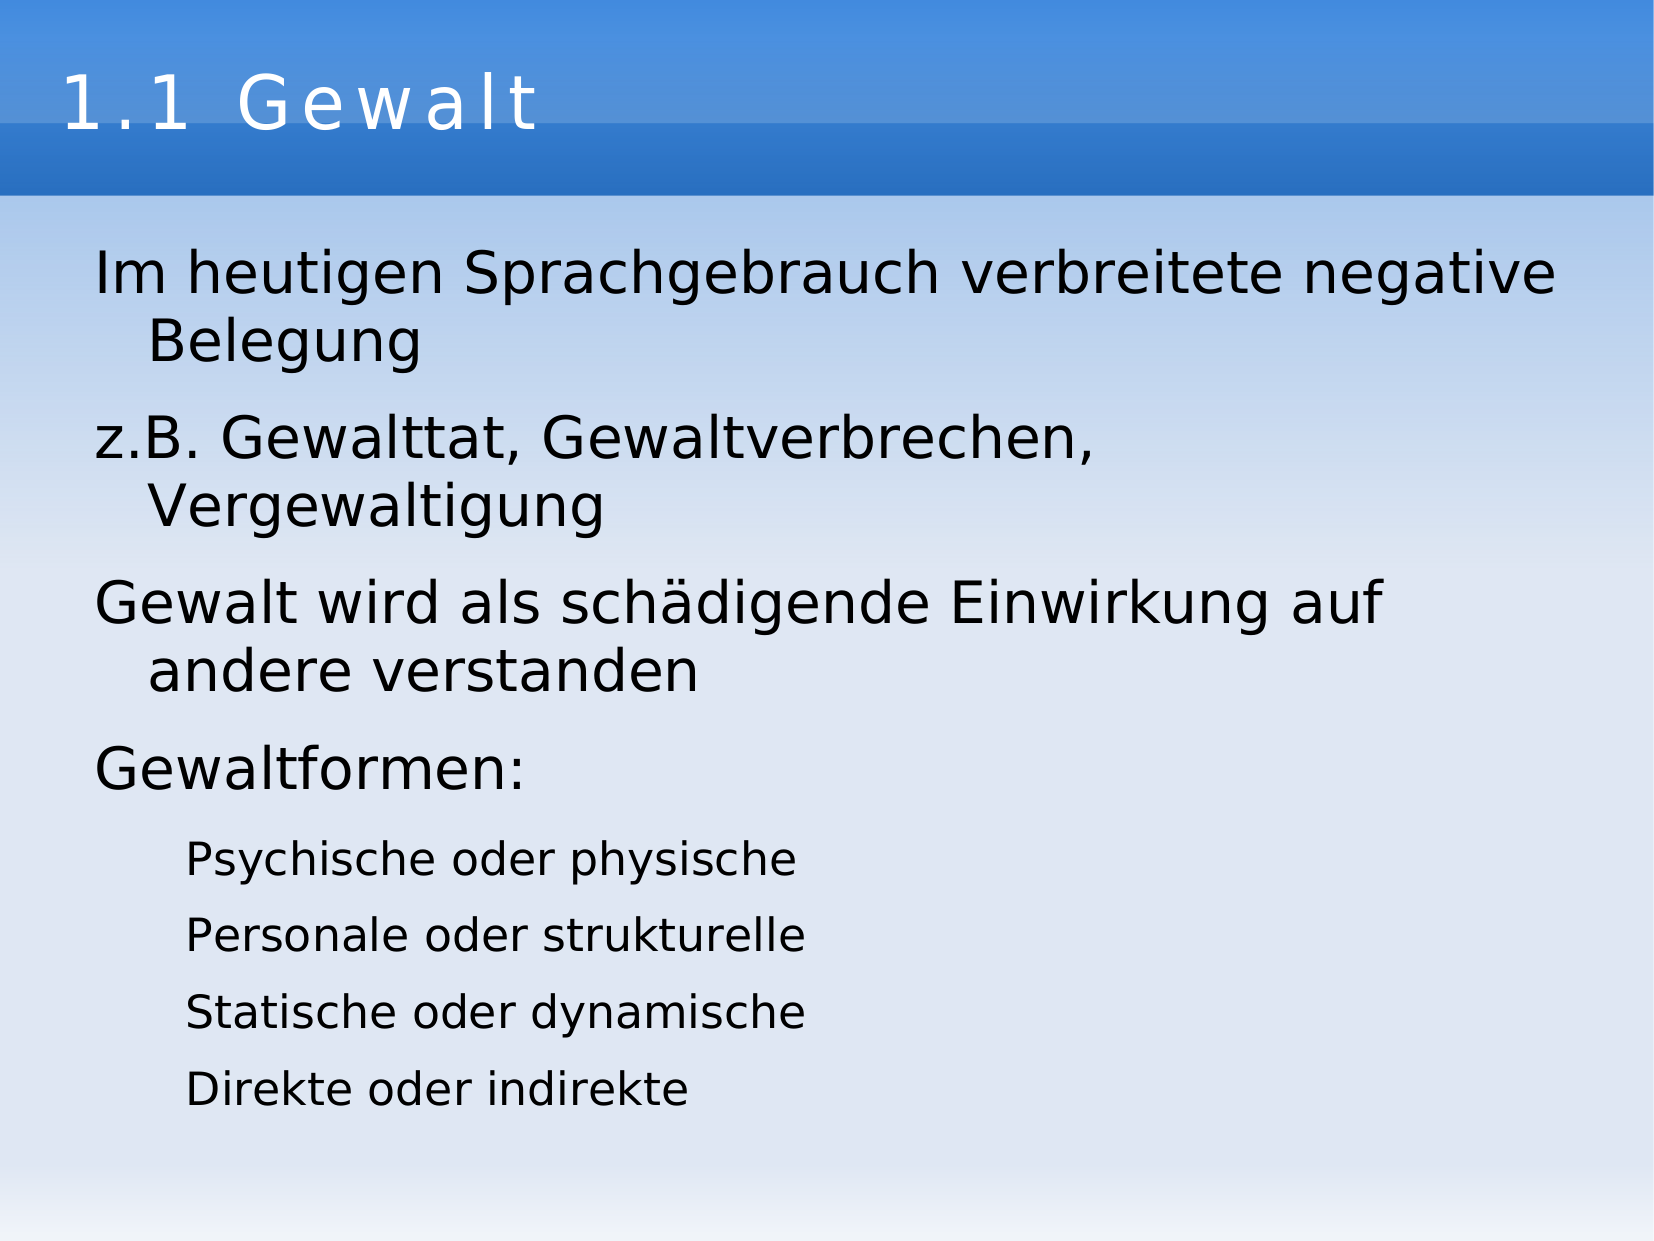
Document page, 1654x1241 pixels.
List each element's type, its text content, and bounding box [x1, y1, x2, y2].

list Im heutigen Sprachgebrauch verbreitete negative Belegung z.B. Gewalttat, Gewaltverbrechen, Vergewaltigung Gewalt wird als schädigende Einwirkung auf andere verstanden Gewaltformen: Psychische oder physische Personale oder strukturelle Statische oder dynamische Direkte oder indirekte [76, 239, 1565, 1123]
title 1.1 Gewalt [59, 15, 1624, 192]
picture [0, 0, 1654, 1241]
